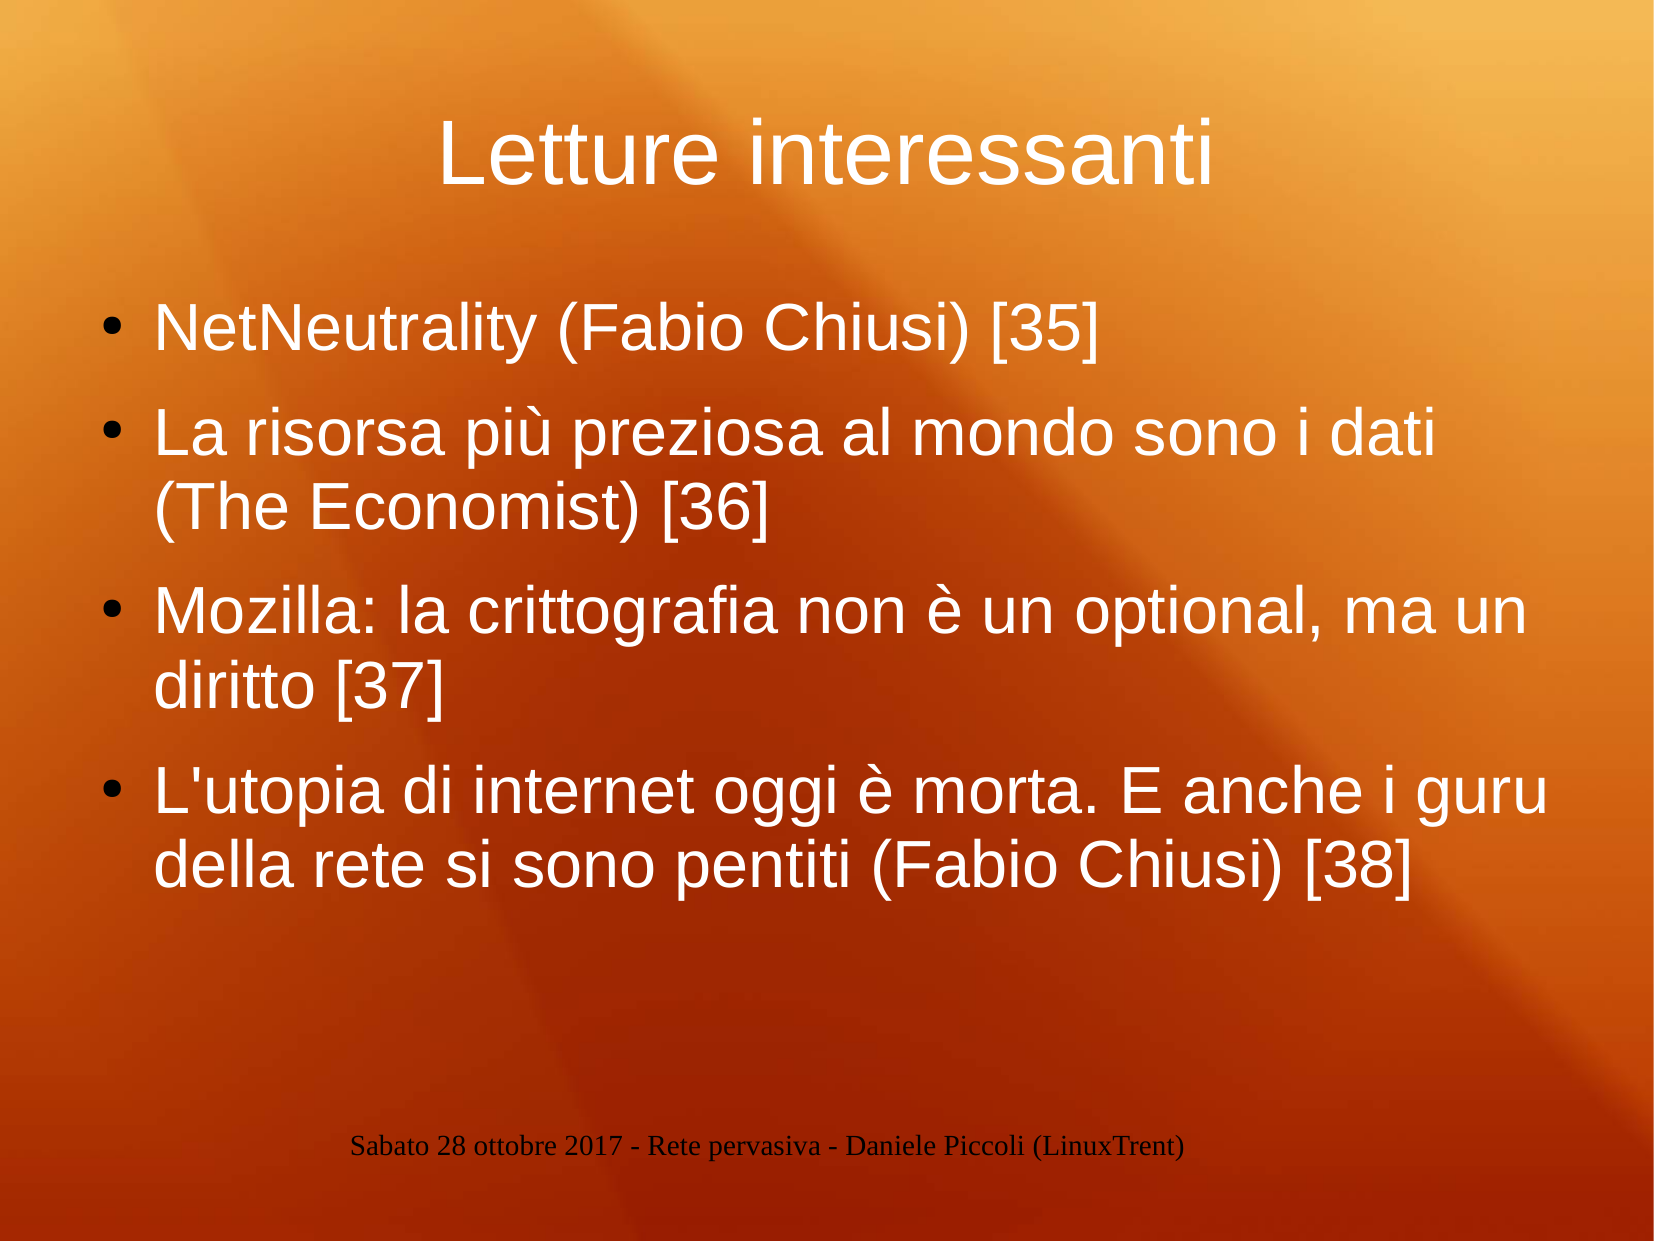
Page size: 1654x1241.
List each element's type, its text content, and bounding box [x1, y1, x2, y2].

title Letture interessanti [82, 49, 1571, 257]
list NetNeutrality (Fabio Chiusi) [35] La risorsa più preziosa al mondo sono i dati (The Economist) [36] Mozilla: la crittografia non è un optional, ma un diritto [37] L'utopia di internet oggi è morta. E anche i guru della rete si sono pentiti (Fabio Chiusi) [38] [82, 290, 1571, 1010]
picture [0, 0, 1654, 1241]
